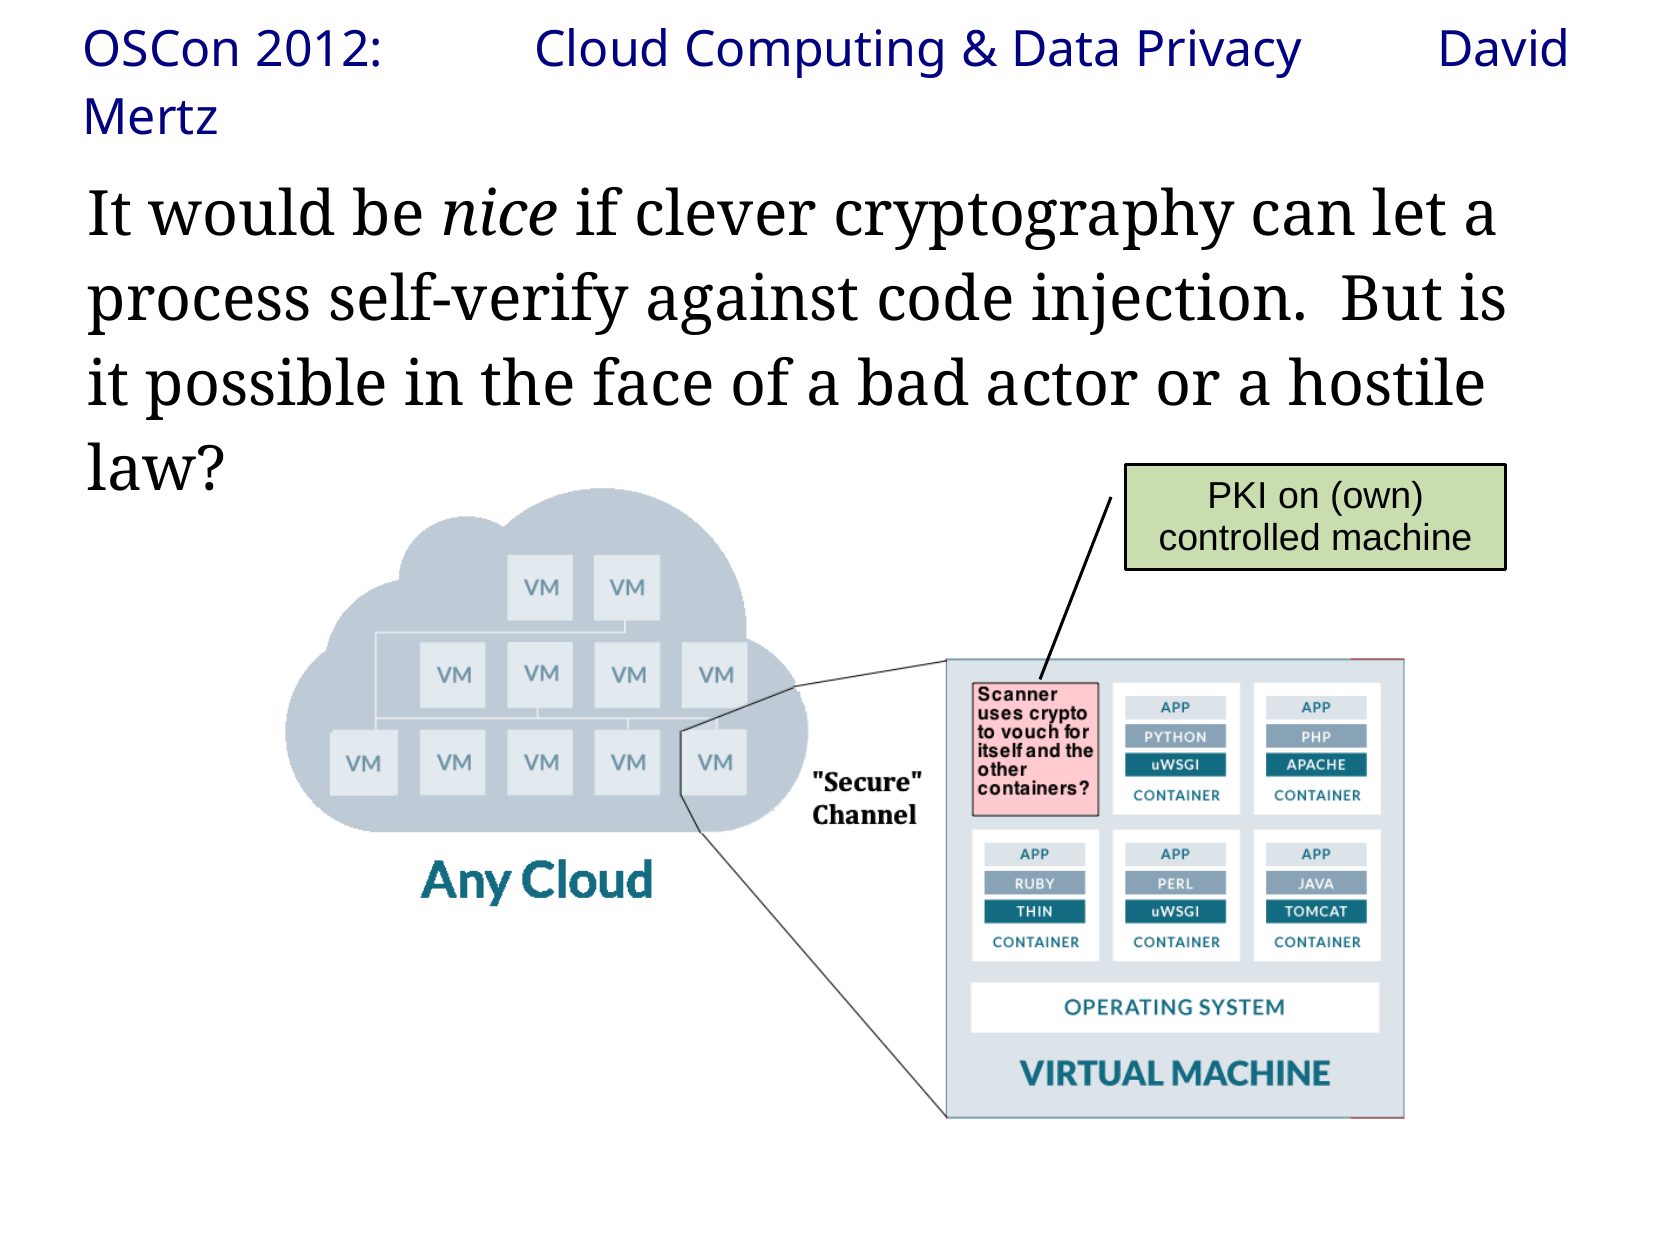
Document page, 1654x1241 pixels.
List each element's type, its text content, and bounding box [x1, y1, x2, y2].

text_box PKI on (own) controlled machine [1126, 464, 1505, 569]
title OSCon 2012: Cloud Computing & Data Privacy David Mertz [82, 49, 1571, 113]
list It would be nice if clever cryptography can let a process self-verify against code injection. But is it possible in the face of a bad actor or a hostile law? [87, 168, 1535, 436]
picture [235, 436, 1441, 1161]
